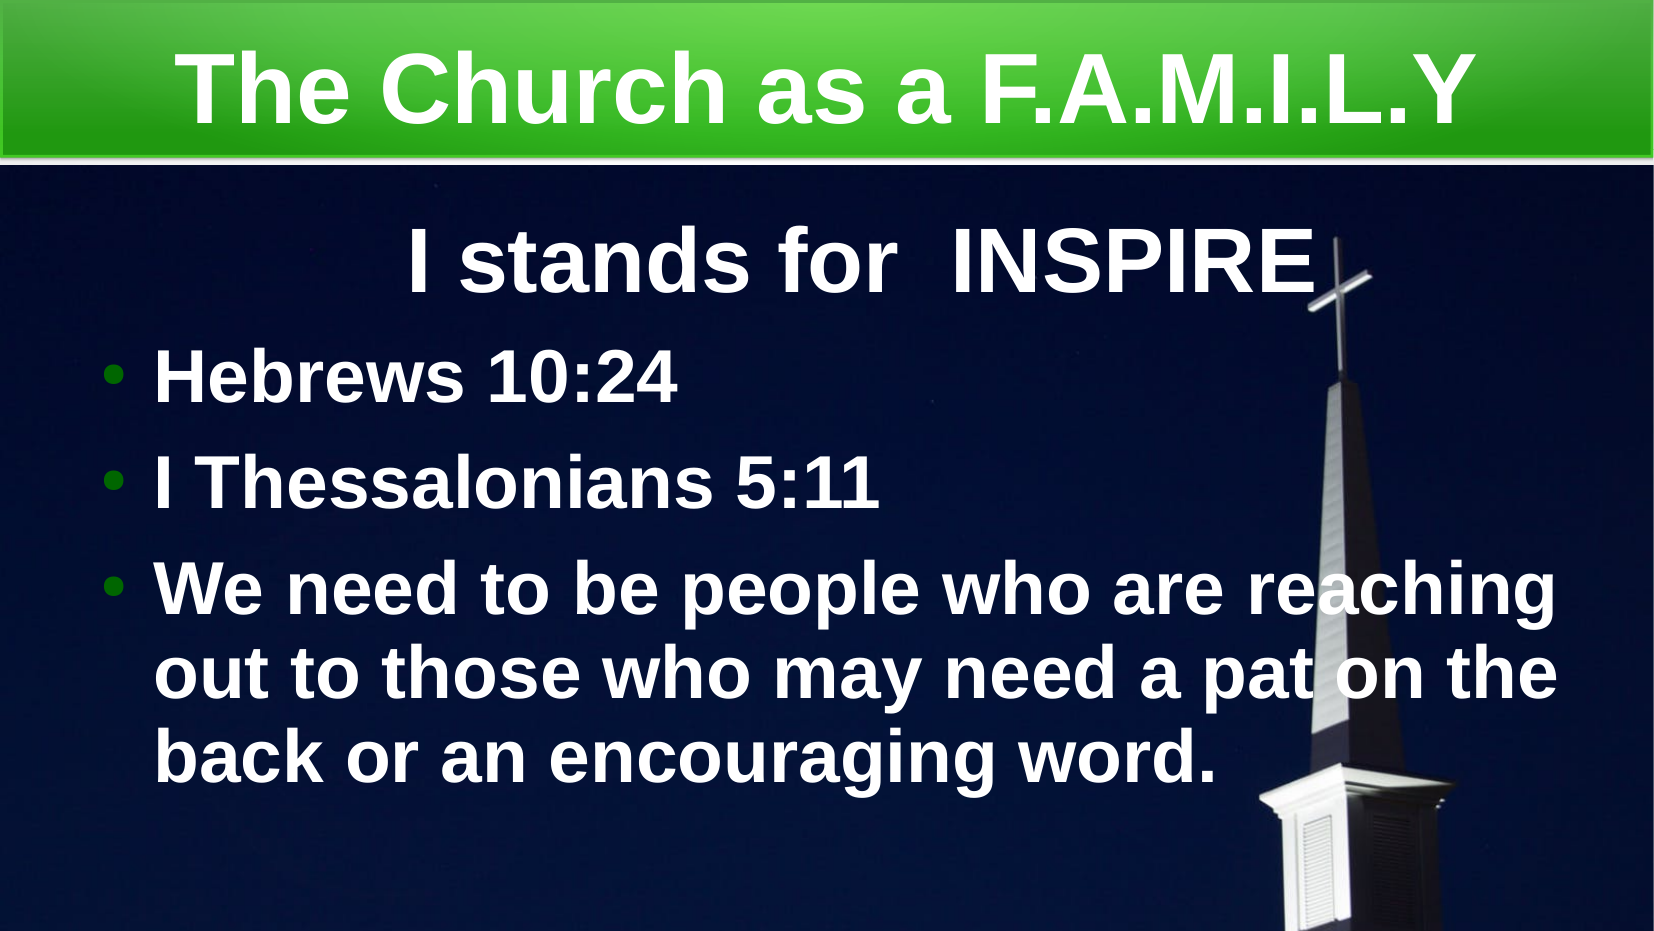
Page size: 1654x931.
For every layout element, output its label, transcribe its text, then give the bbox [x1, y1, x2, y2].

title The Church as a F.A.M.I.L.Y [82, 32, 1571, 145]
list I stands for INSPIRE Hebrews 10:24 I Thessalonians 5:11 We need to be people who are reaching out to those who may need a pat on the back or an encouraging word. [82, 210, 1571, 916]
picture [0, 165, 1654, 931]
